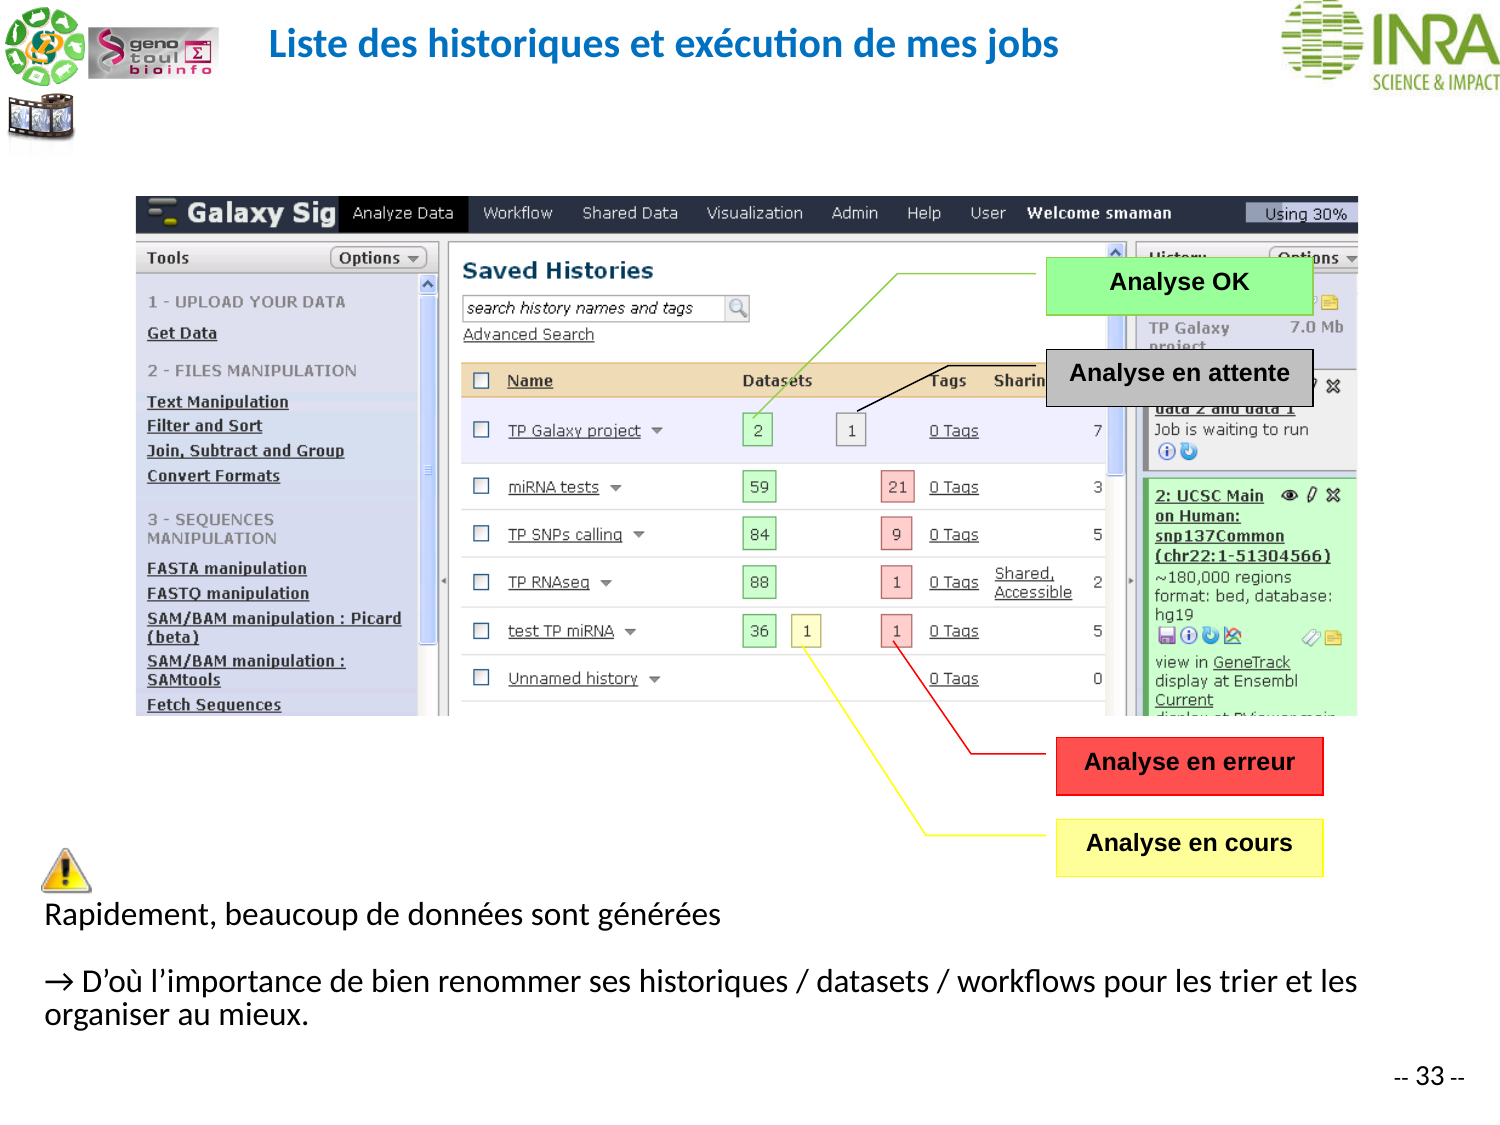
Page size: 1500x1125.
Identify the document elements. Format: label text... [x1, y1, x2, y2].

text_box Liste des historiques et exécution de mes jobs [253, 19, 1270, 86]
text_box Analyse en attente [1047, 349, 1313, 407]
picture [1281, 0, 1500, 110]
text_box Analyse en erreur [1056, 738, 1323, 795]
text_box Analyse en cours [1056, 819, 1323, 877]
text_box Analyse OK [1047, 258, 1313, 315]
picture [135, 196, 1359, 716]
picture [41, 845, 92, 897]
picture [5, 7, 85, 86]
picture [5, 89, 77, 161]
picture [88, 27, 219, 79]
text_box Rapidement, beaucoup de données sont générées → D’où l’importance de bien renommer ses historiques / datasets / workflows pour les trier et les organiser au mieux. [29, 893, 1477, 1113]
